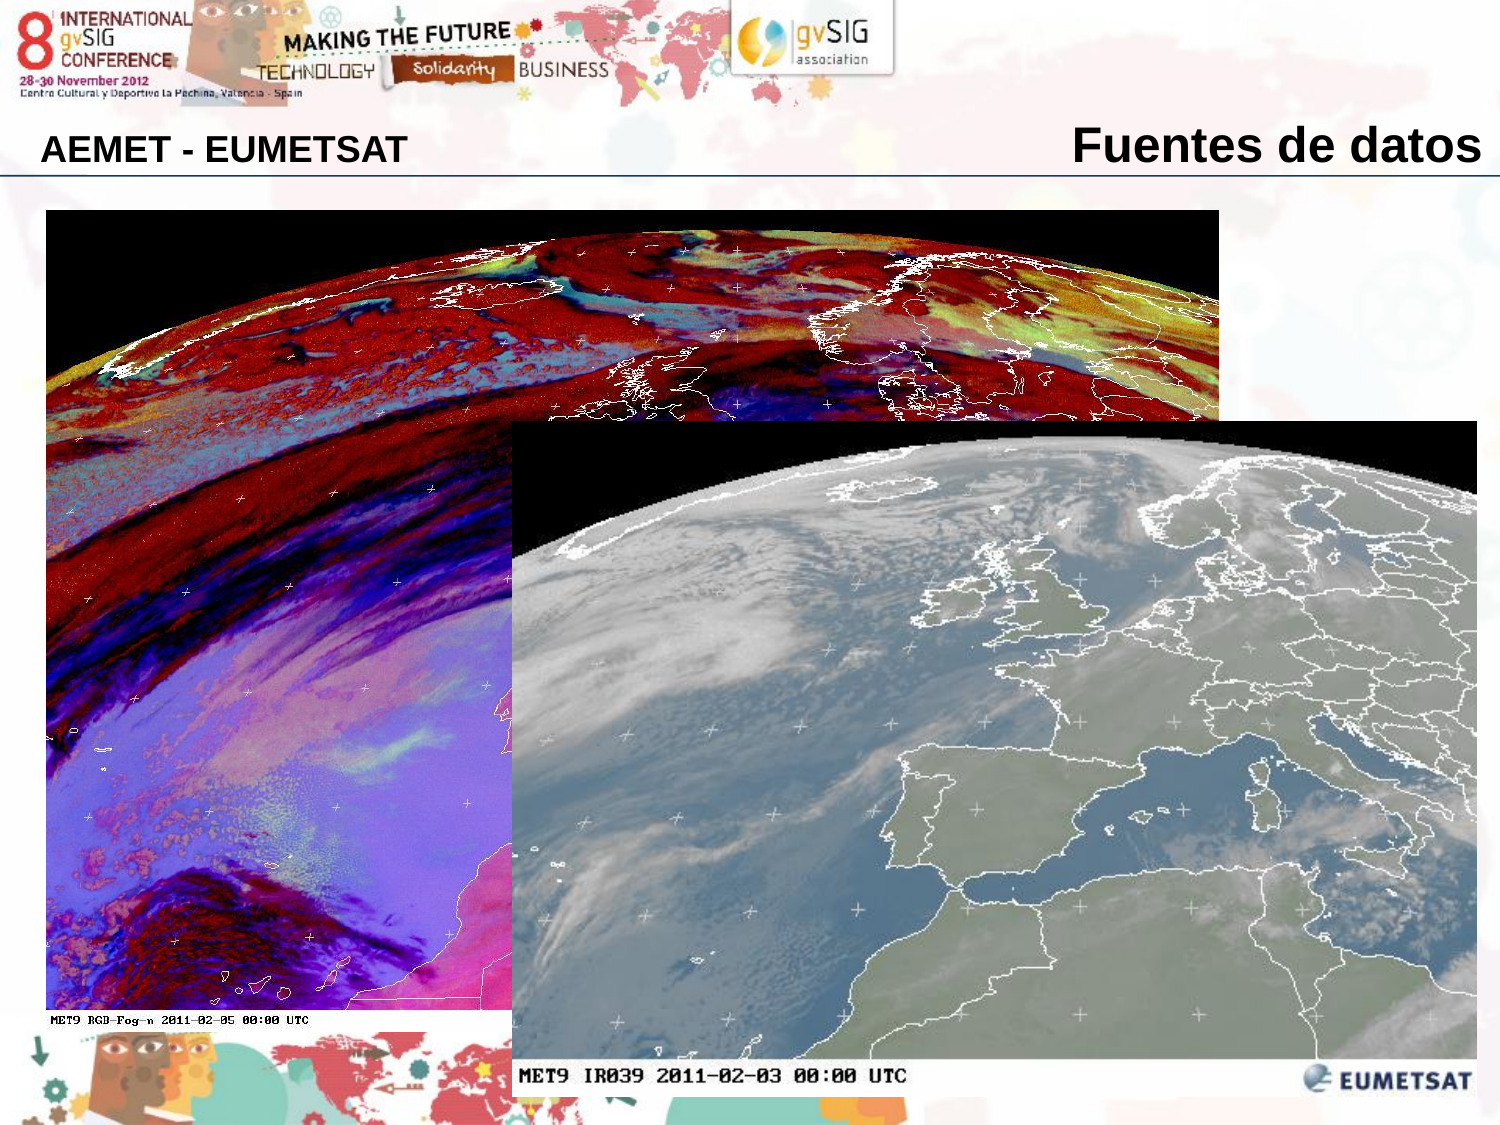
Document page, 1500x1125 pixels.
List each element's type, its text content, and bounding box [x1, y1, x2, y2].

picture [0, 177, 1500, 1125]
text_box AEMET - EUMETSAT [25, 117, 424, 177]
text_box Fuentes de datos [1057, 177, 1498, 181]
text_box Fuentes de datos [1057, 105, 1498, 175]
picture [0, 0, 1500, 175]
